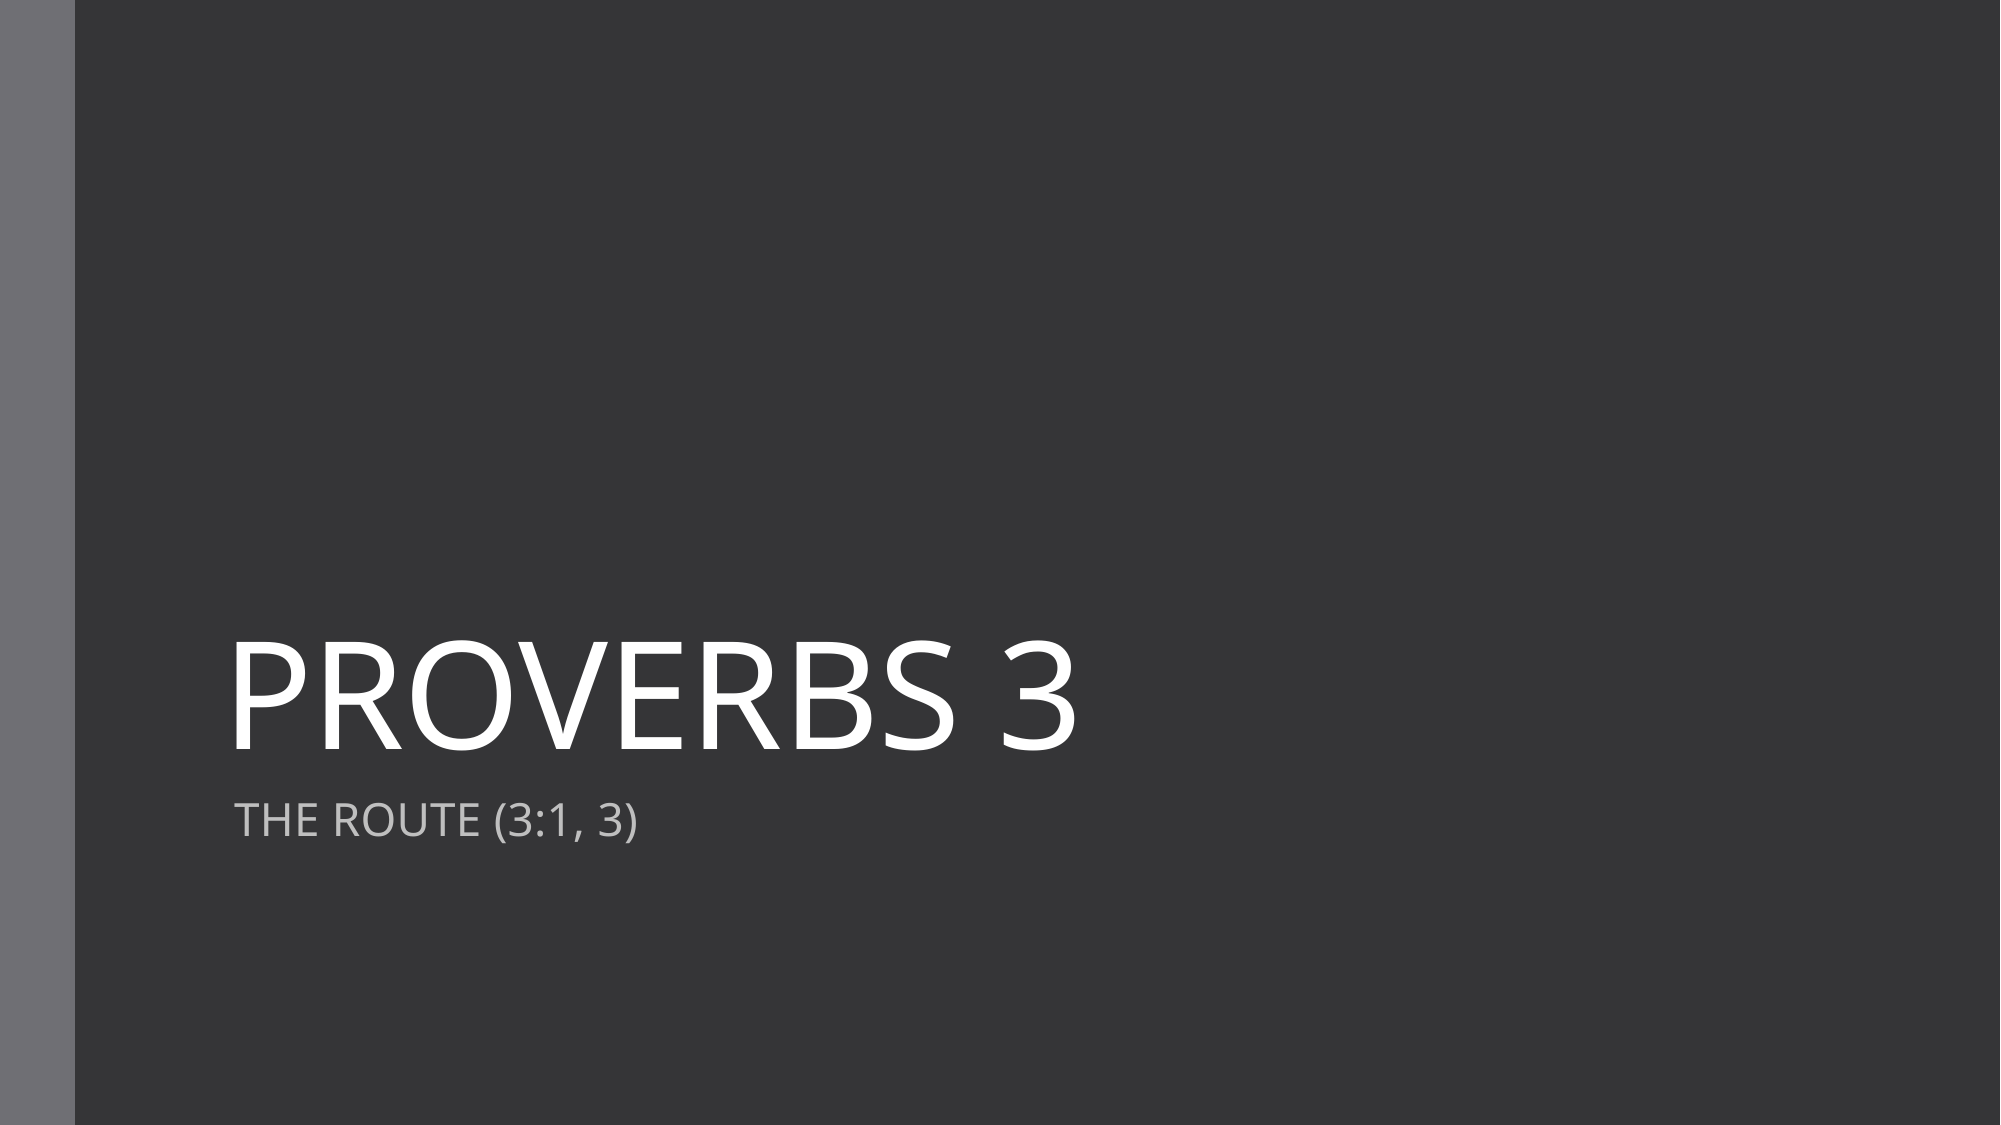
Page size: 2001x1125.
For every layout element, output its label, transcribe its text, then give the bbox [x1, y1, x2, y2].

title PROVERBS 3 [206, 124, 1752, 787]
subtitle THE ROUTE (3:1, 3) [206, 787, 1752, 1066]
